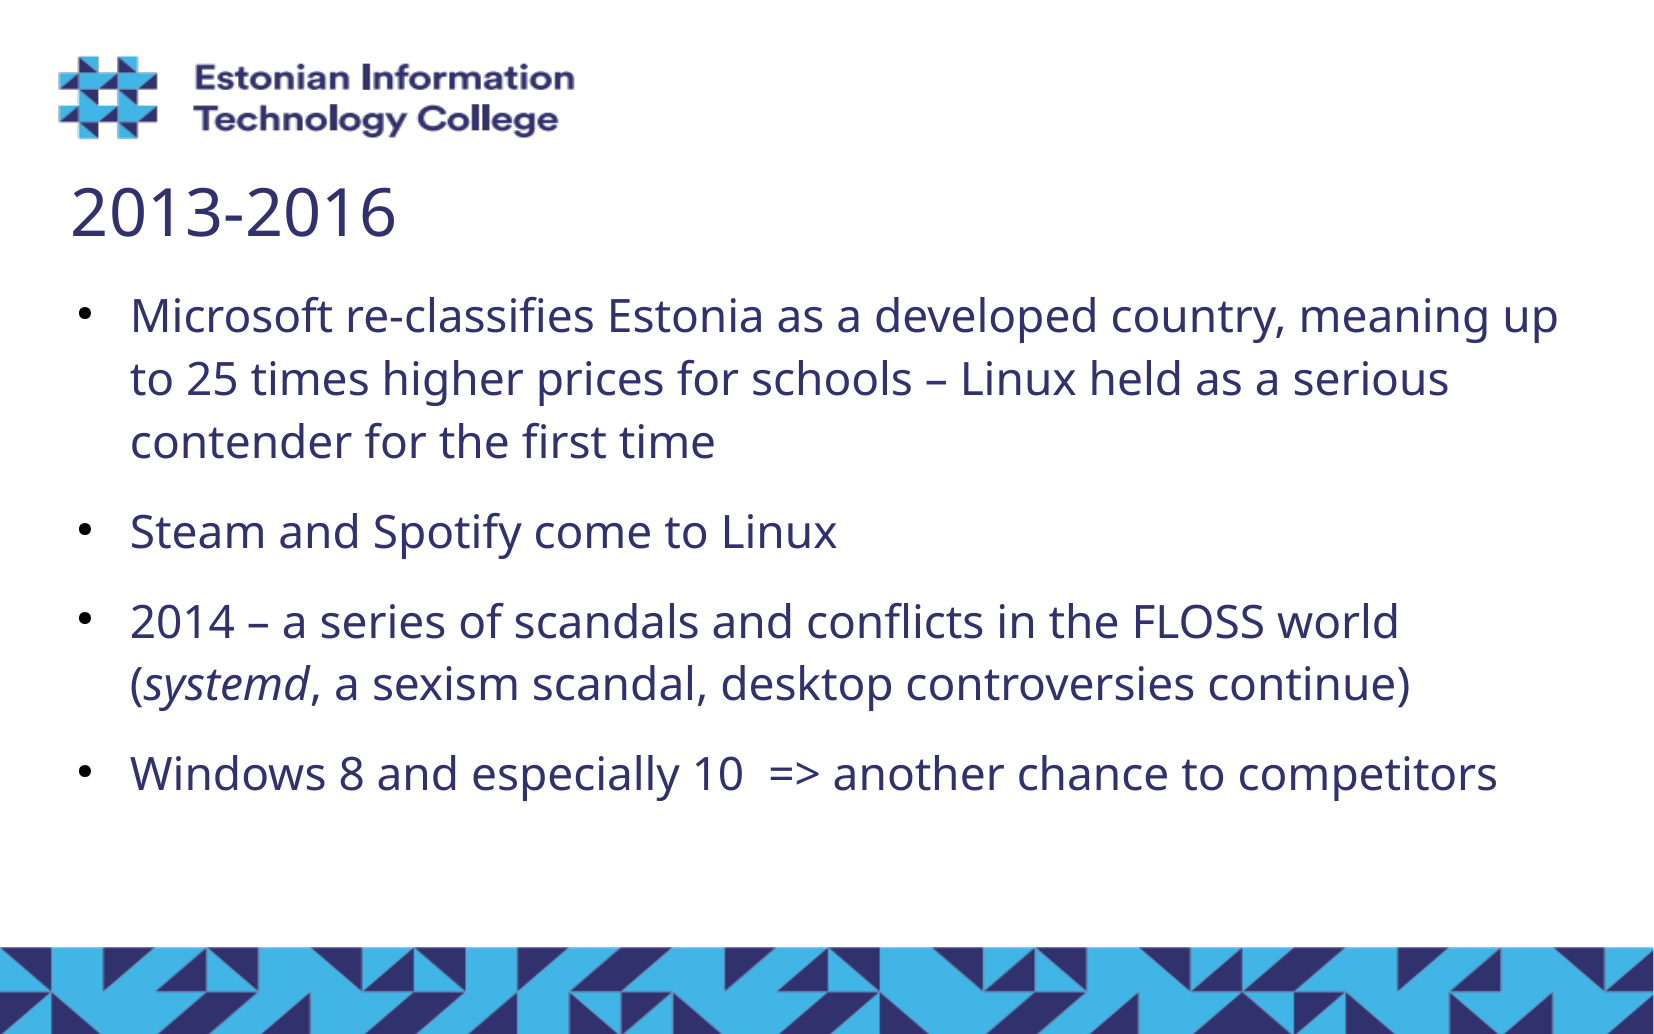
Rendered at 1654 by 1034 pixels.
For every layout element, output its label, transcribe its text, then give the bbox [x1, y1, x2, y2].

list Microsoft re-classifies Estonia as a developed country, meaning up to 25 times higher prices for schools – Linux held as a serious contender for the first time Steam and Spotify come to Linux 2014 – a series of scandals and conflicts in the FLOSS world (systemd, a sexism scandal, desktop controversies continue) Windows 8 and especially 10 => another chance to competitors [59, 283, 1595, 936]
title 2013-2016 [70, 141, 1538, 280]
